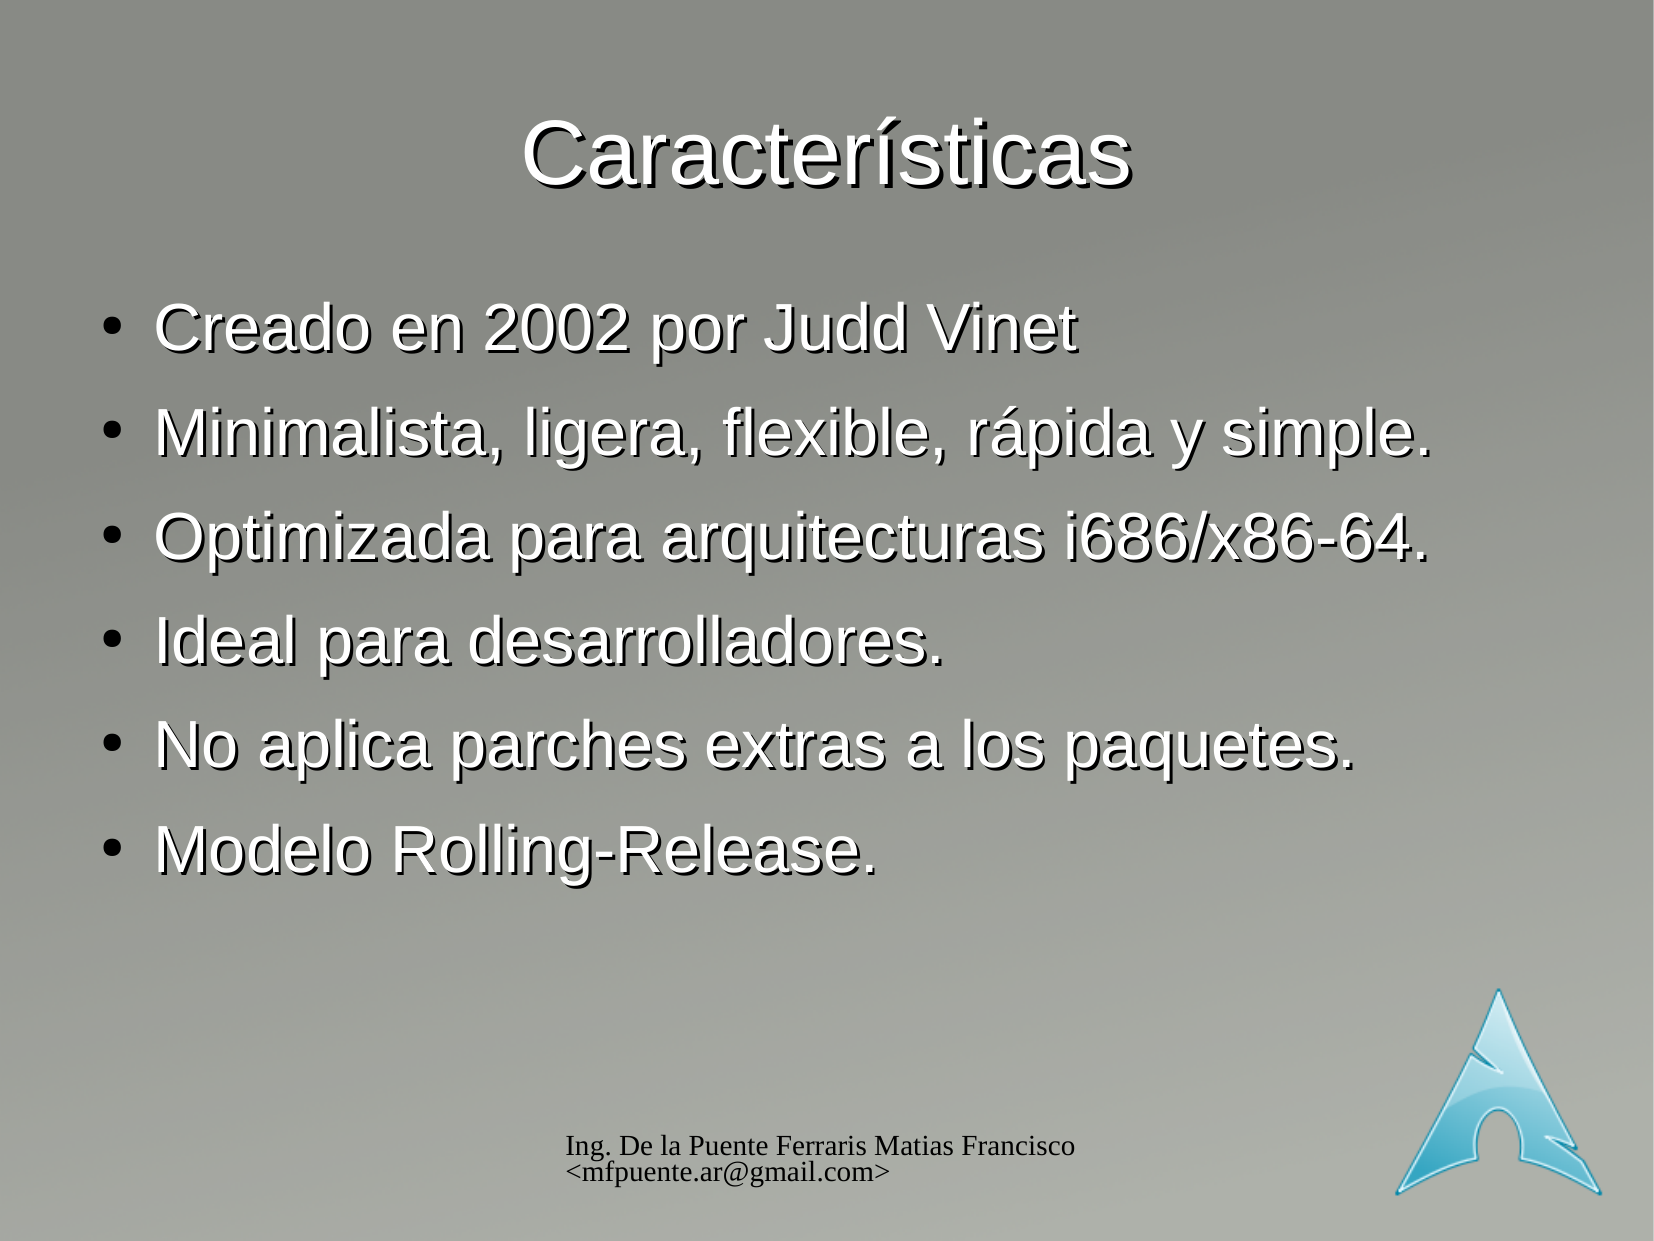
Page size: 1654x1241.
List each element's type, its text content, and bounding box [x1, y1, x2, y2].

list Creado en 2002 por Judd Vinet Minimalista, ligera, flexible, rápida y simple. Optimizada para arquitecturas i686/x86-64. Ideal para desarrolladores. No aplica parches extras a los paquetes. Modelo Rolling-Release. [82, 290, 1571, 1094]
picture [0, 0, 1654, 1241]
title Características [82, 56, 1571, 250]
